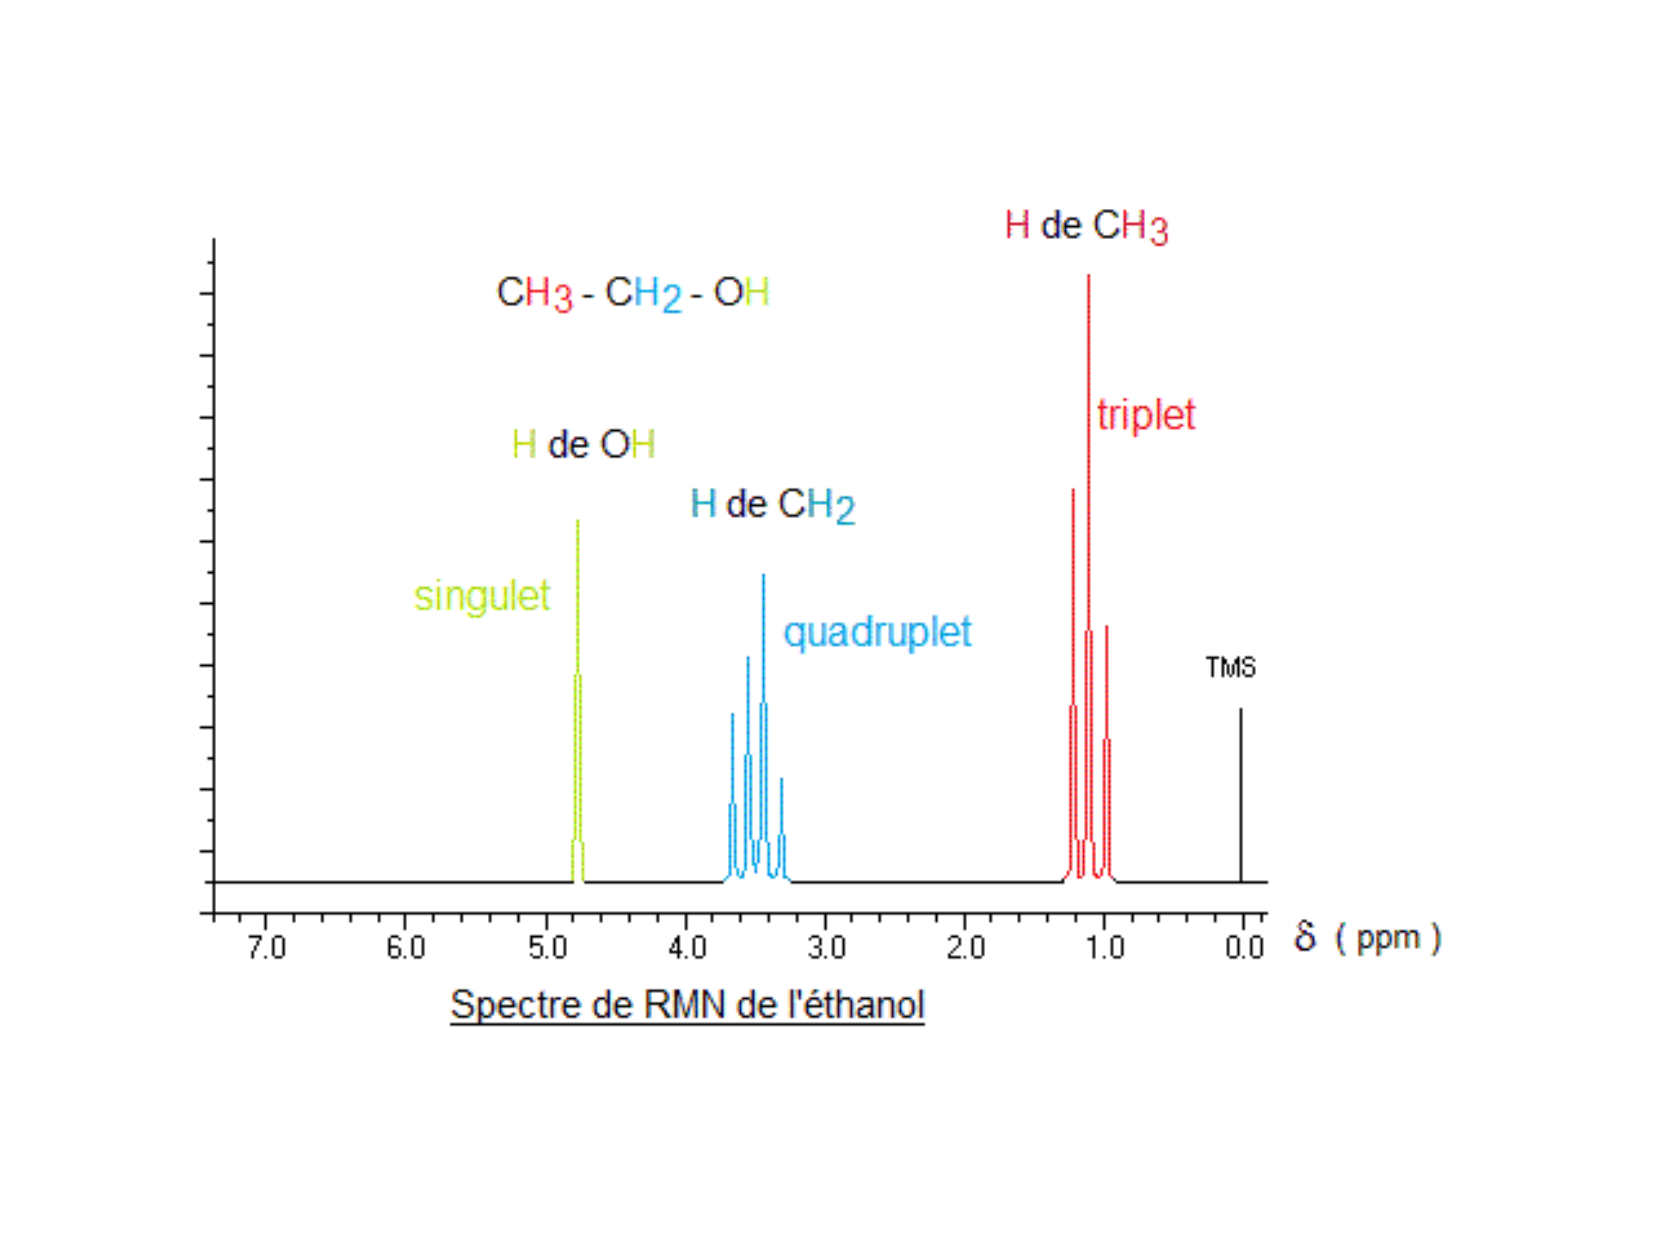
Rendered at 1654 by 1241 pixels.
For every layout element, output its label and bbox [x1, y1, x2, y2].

picture [167, 177, 1465, 1060]
